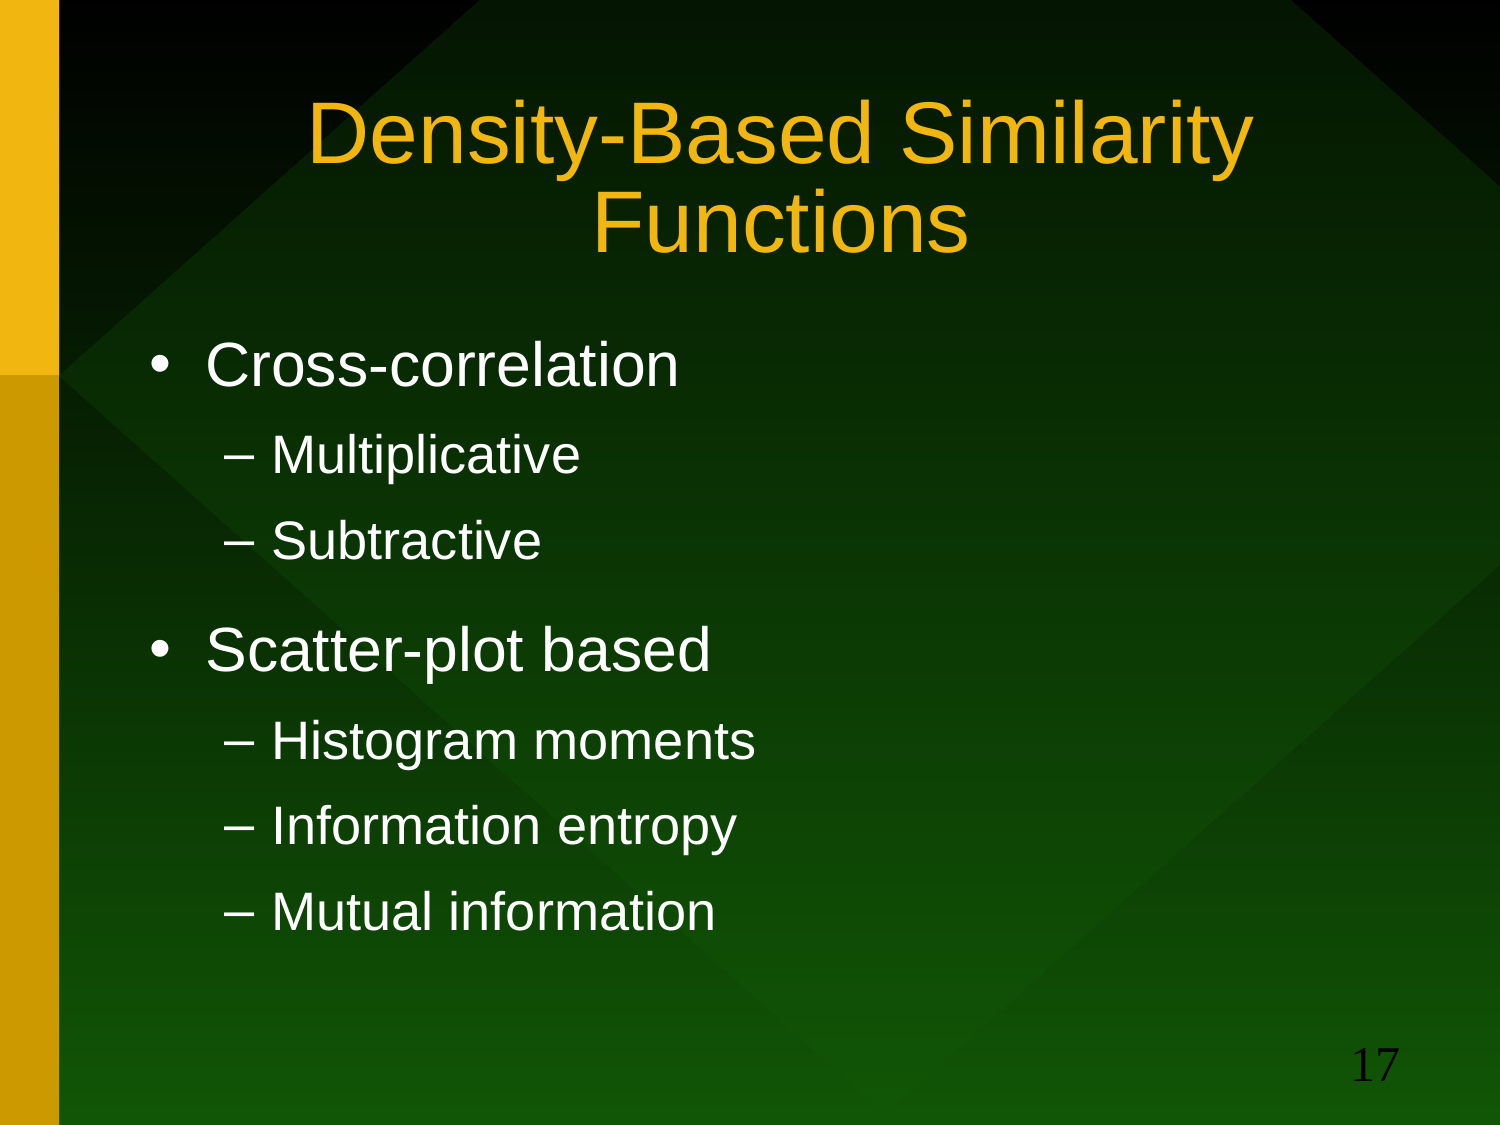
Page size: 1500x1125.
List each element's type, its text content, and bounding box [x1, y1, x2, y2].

title Density-Based Similarity Functions [99, 84, 1463, 279]
list Cross-correlation Multiplicative Subtractive Scatter-plot based Histogram moments Information entropy Mutual information [134, 324, 1416, 976]
